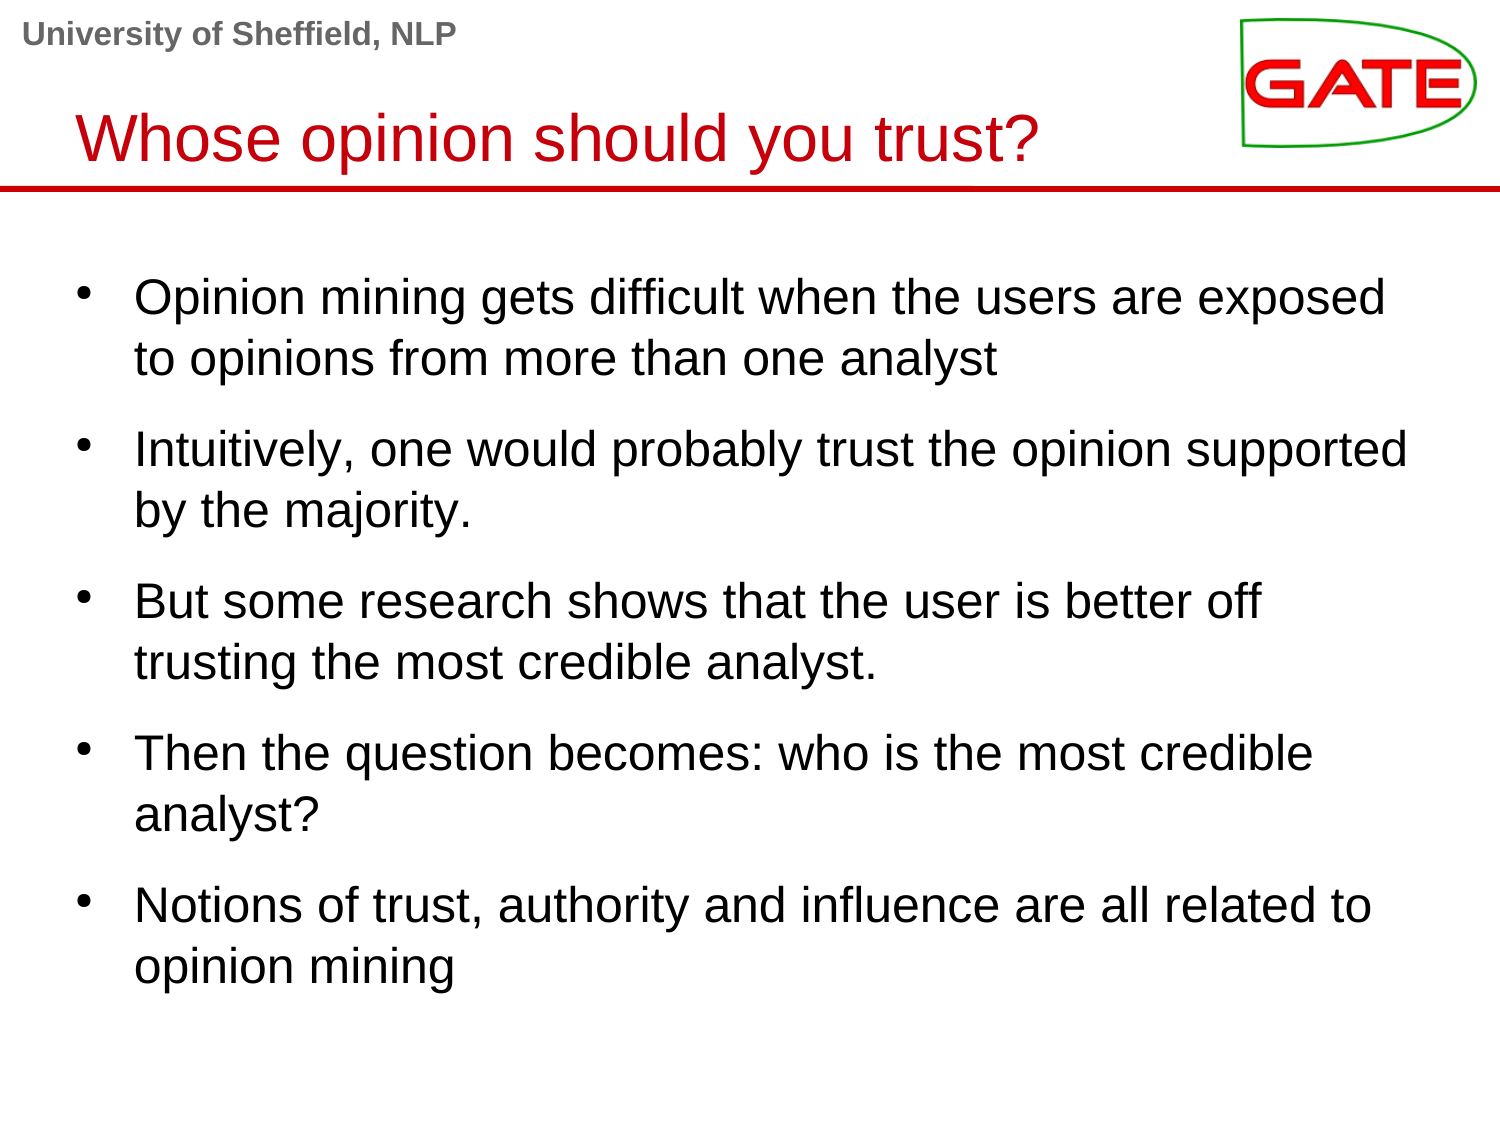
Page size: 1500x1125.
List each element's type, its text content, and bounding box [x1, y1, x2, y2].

list Opinion mining gets difficult when the users are exposed to opinions from more than one analyst Intuitively, one would probably trust the opinion supported by the majority. But some research shows that the user is better off trusting the most credible analyst. Then the question becomes: who is the most credible analyst? Notions of trust, authority and influence are all related to opinion mining [75, 263, 1425, 1063]
picture [1240, 18, 1477, 148]
title Whose opinion should you trust? [75, 44, 1425, 233]
